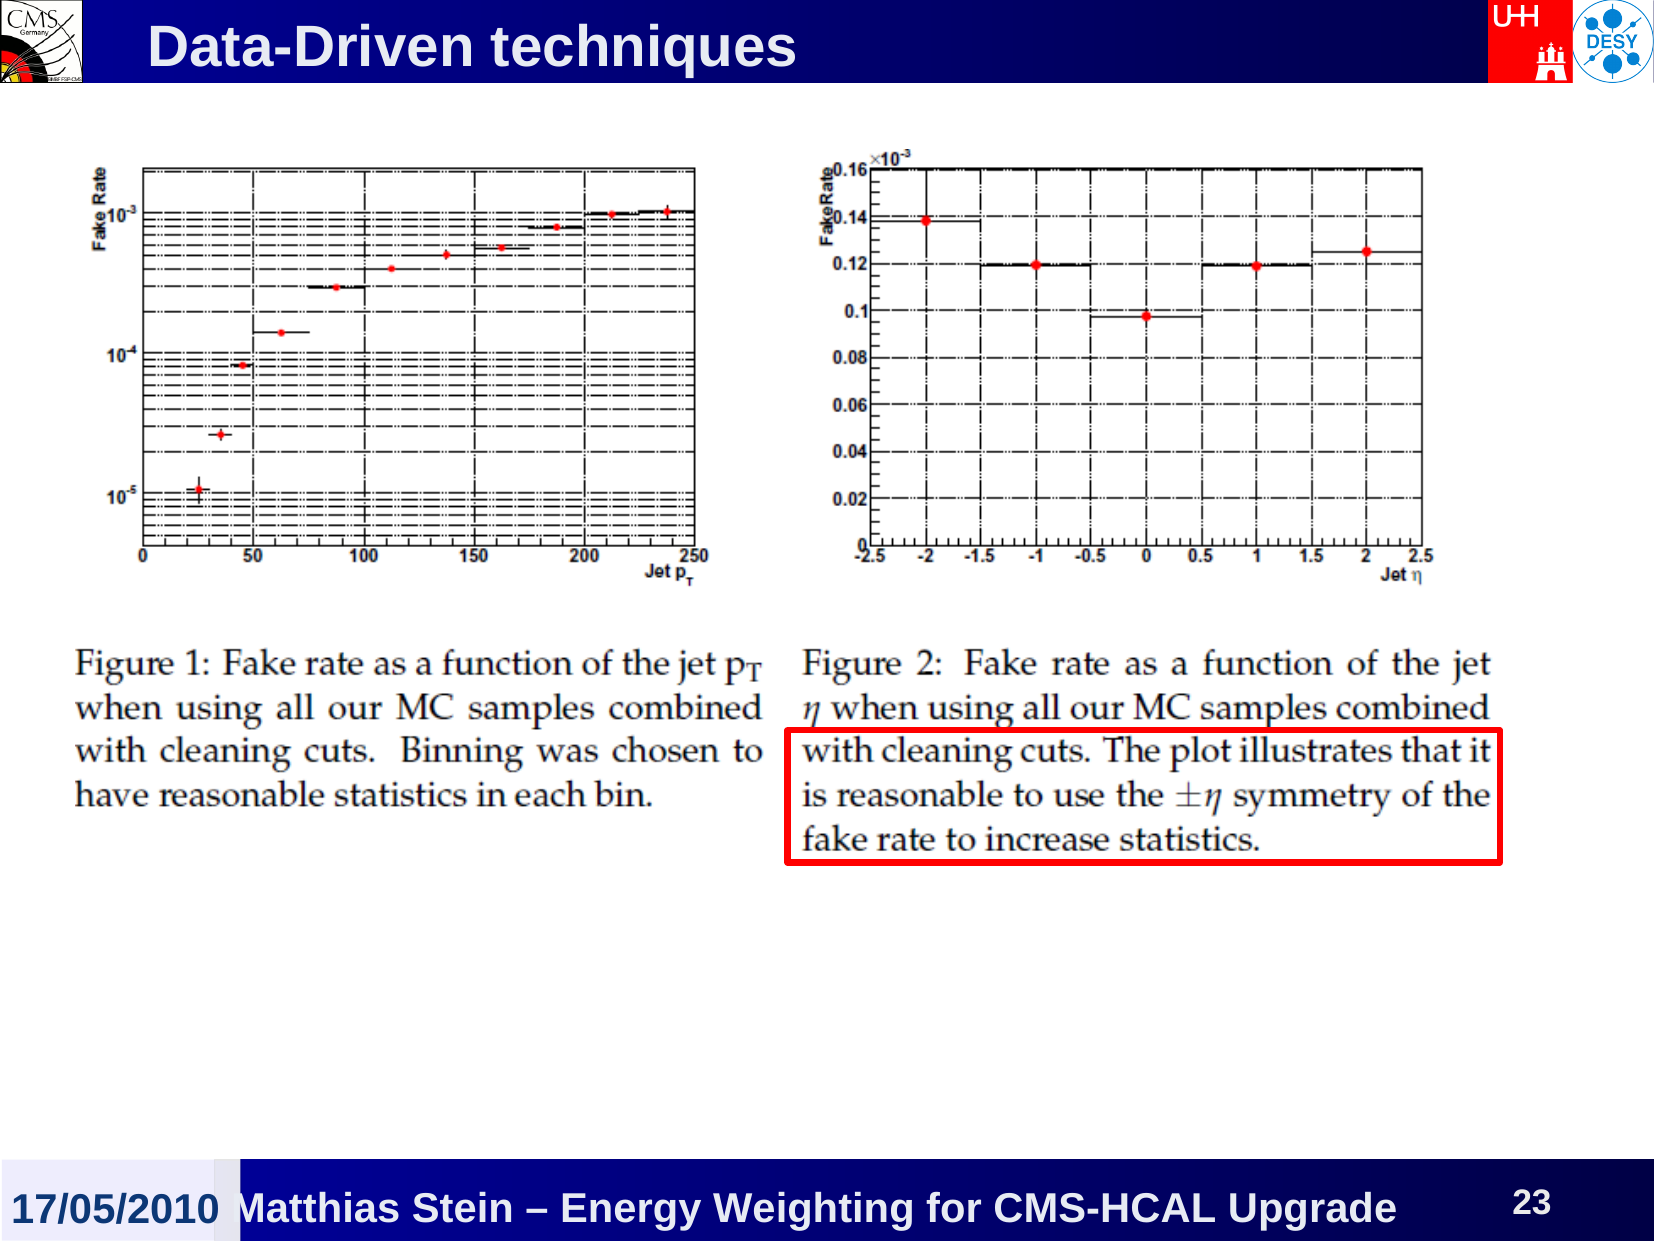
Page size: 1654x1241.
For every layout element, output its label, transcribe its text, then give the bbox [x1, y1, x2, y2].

picture [0, 0, 83, 83]
picture [1488, 0, 1654, 83]
title Data-Driven techniques [147, 4, 1477, 78]
picture [791, 733, 1497, 859]
picture [75, 149, 1501, 863]
